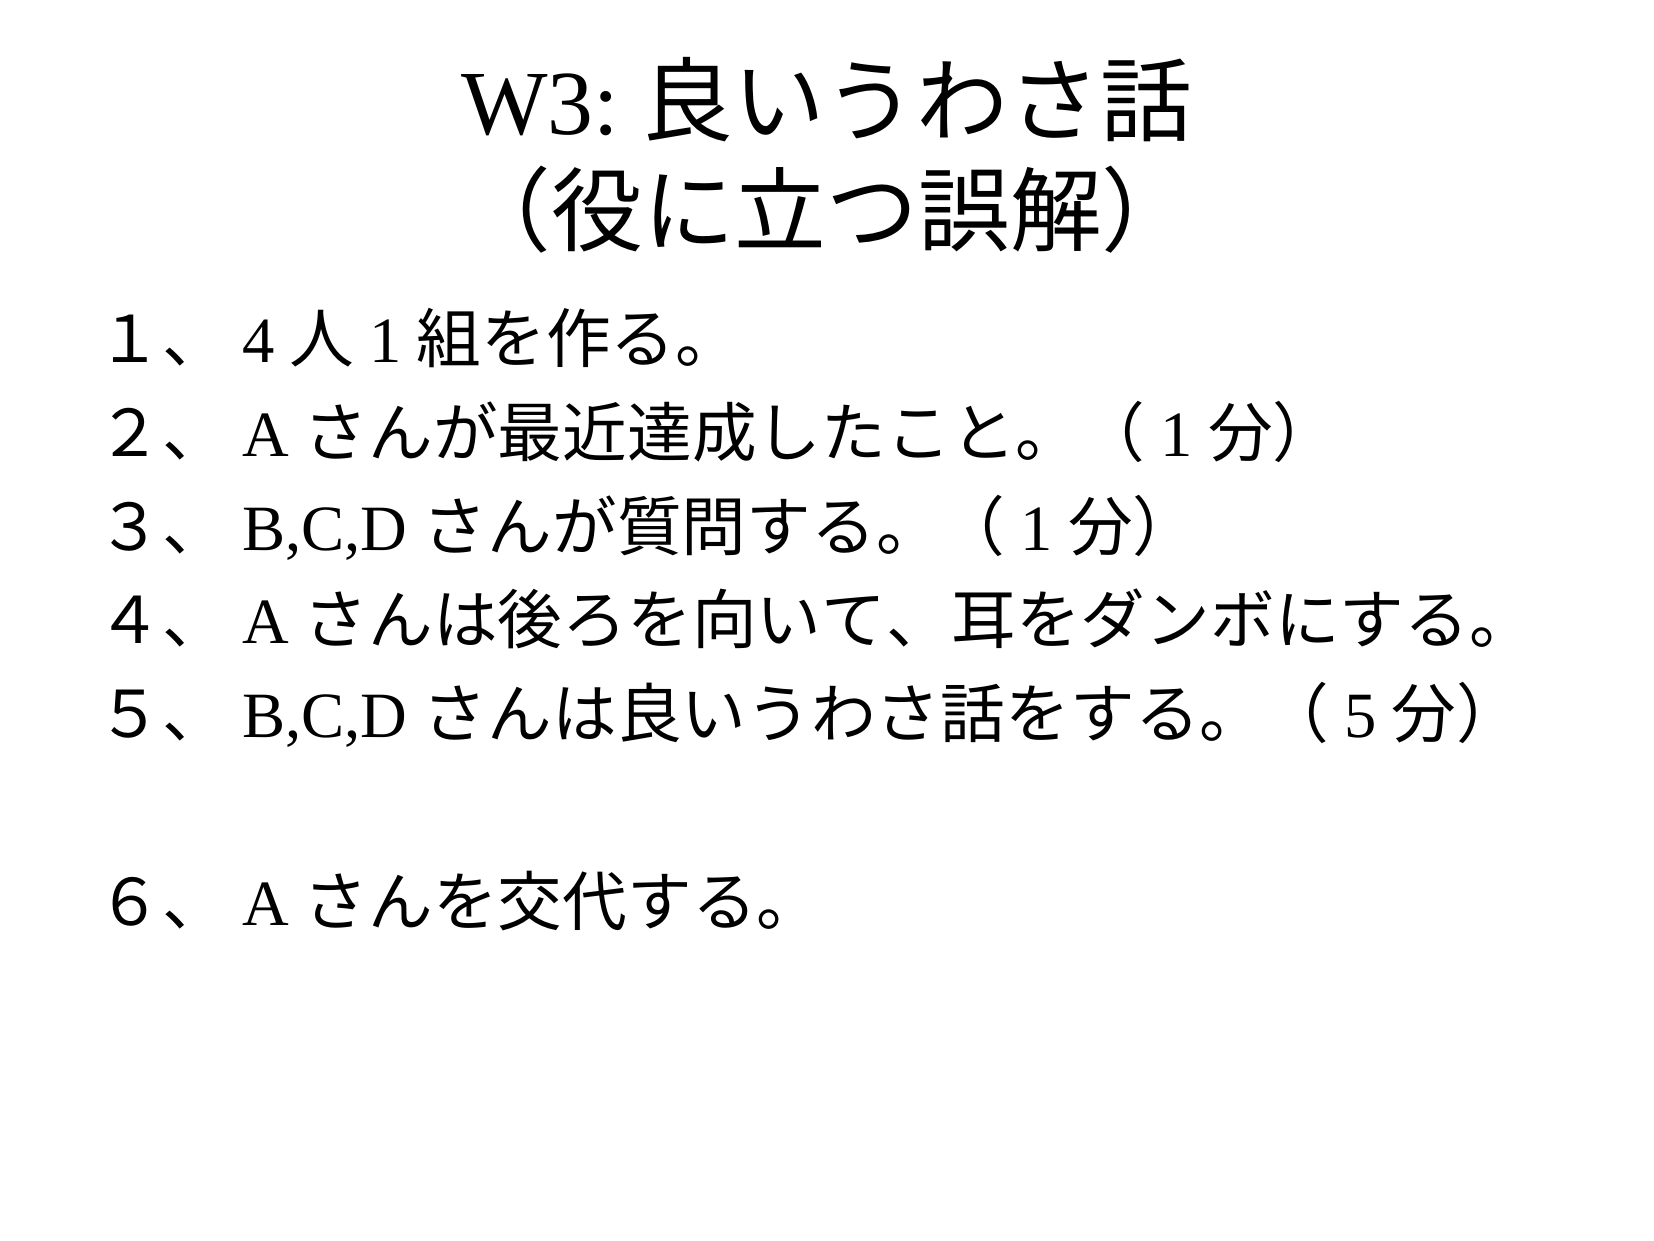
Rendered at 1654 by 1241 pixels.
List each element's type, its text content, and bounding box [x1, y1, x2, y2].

list １、4人1組を作る。 ２、Aさんが最近達成したこと。（1分） ３、B,C,Dさんが質問する。（1分） ４、Aさんは後ろを向いて、耳をダンボにする。 ５、B,C,Dさんは良いうわさ話をする。（5分） ６、Aさんを交代する。 [82, 290, 1571, 1010]
title W3:良いうわさ話 （役に立つ誤解） [82, 35, 1571, 271]
